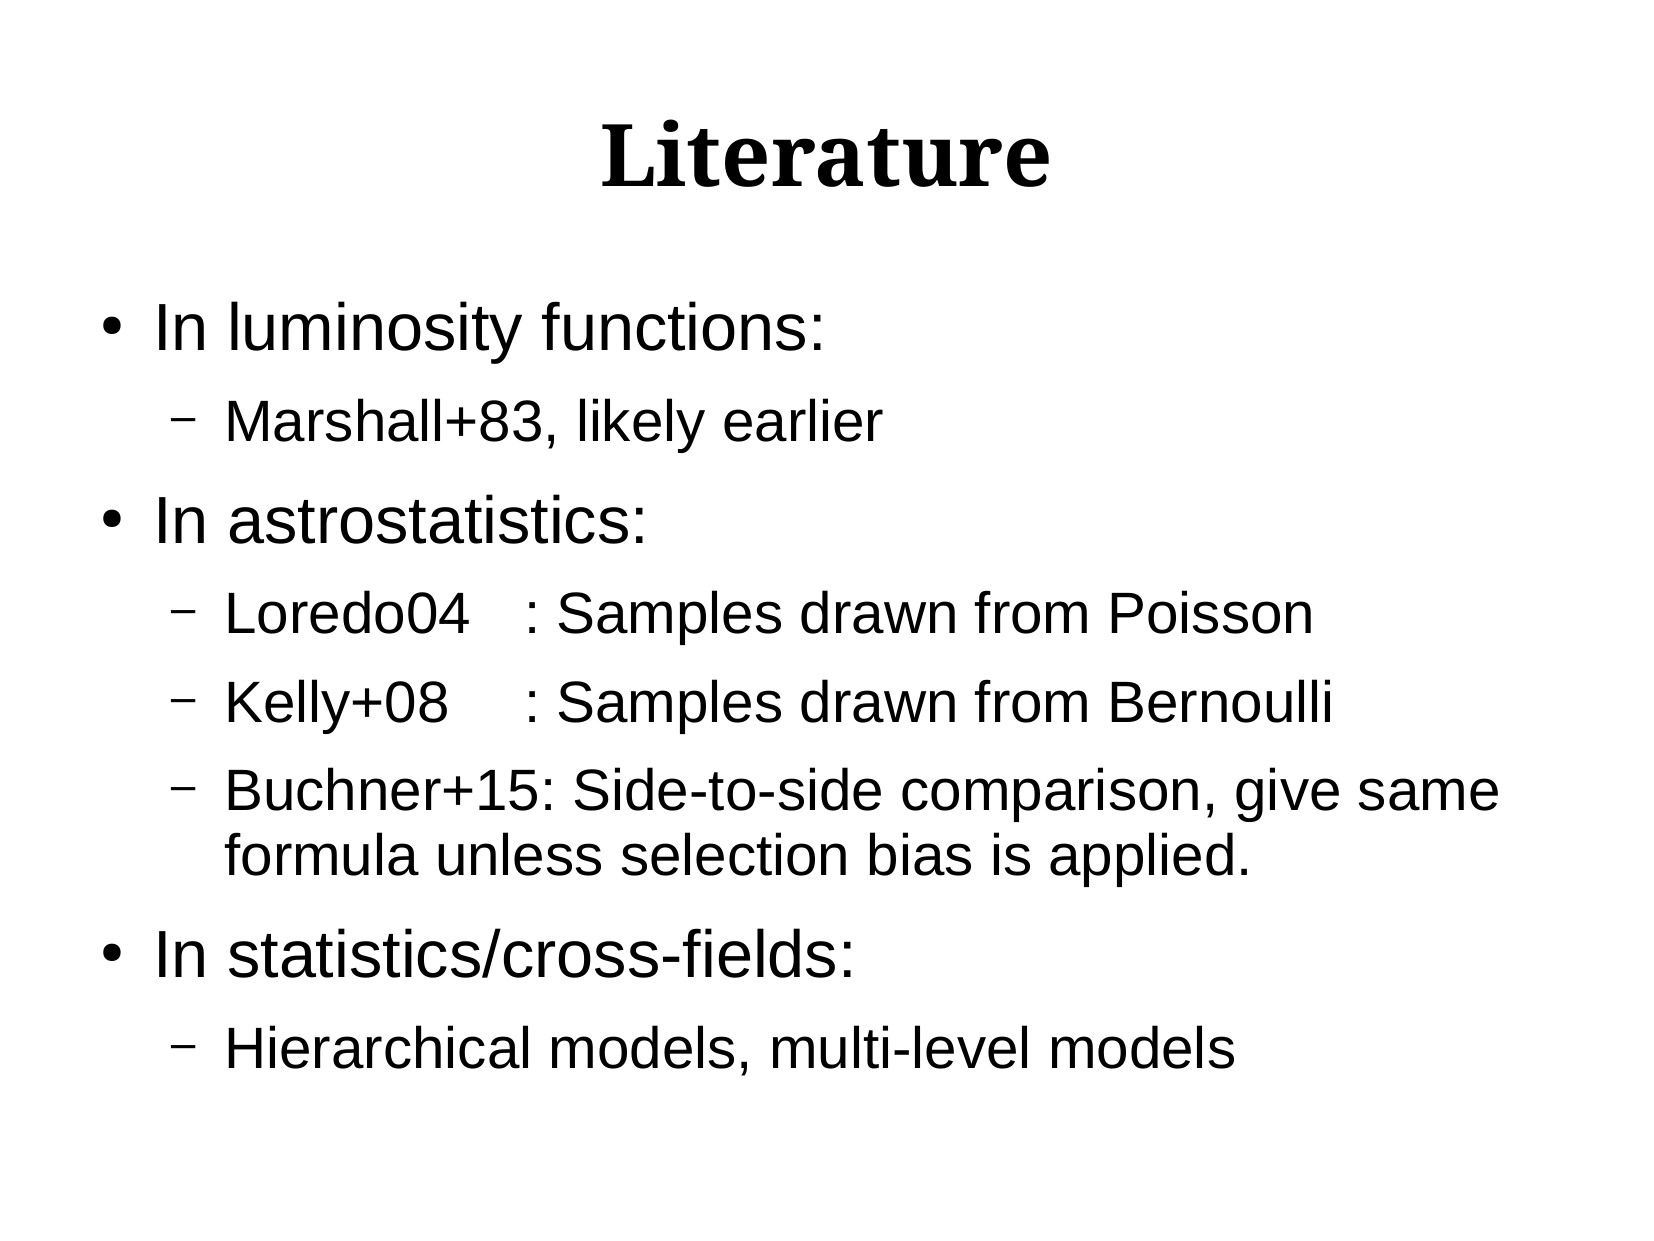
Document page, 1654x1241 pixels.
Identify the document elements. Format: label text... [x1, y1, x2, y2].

title Literature [82, 49, 1571, 257]
list In luminosity functions: Marshall+83, likely earlier In astrostatistics: Loredo04 : Samples drawn from Poisson Kelly+08 : Samples drawn from Bernoulli Buchner+15: Side-to-side comparison, give same formula unless selection bias is applied. In statistics/cross-fields: Hierarchical models, multi-level models [82, 290, 1571, 1185]
